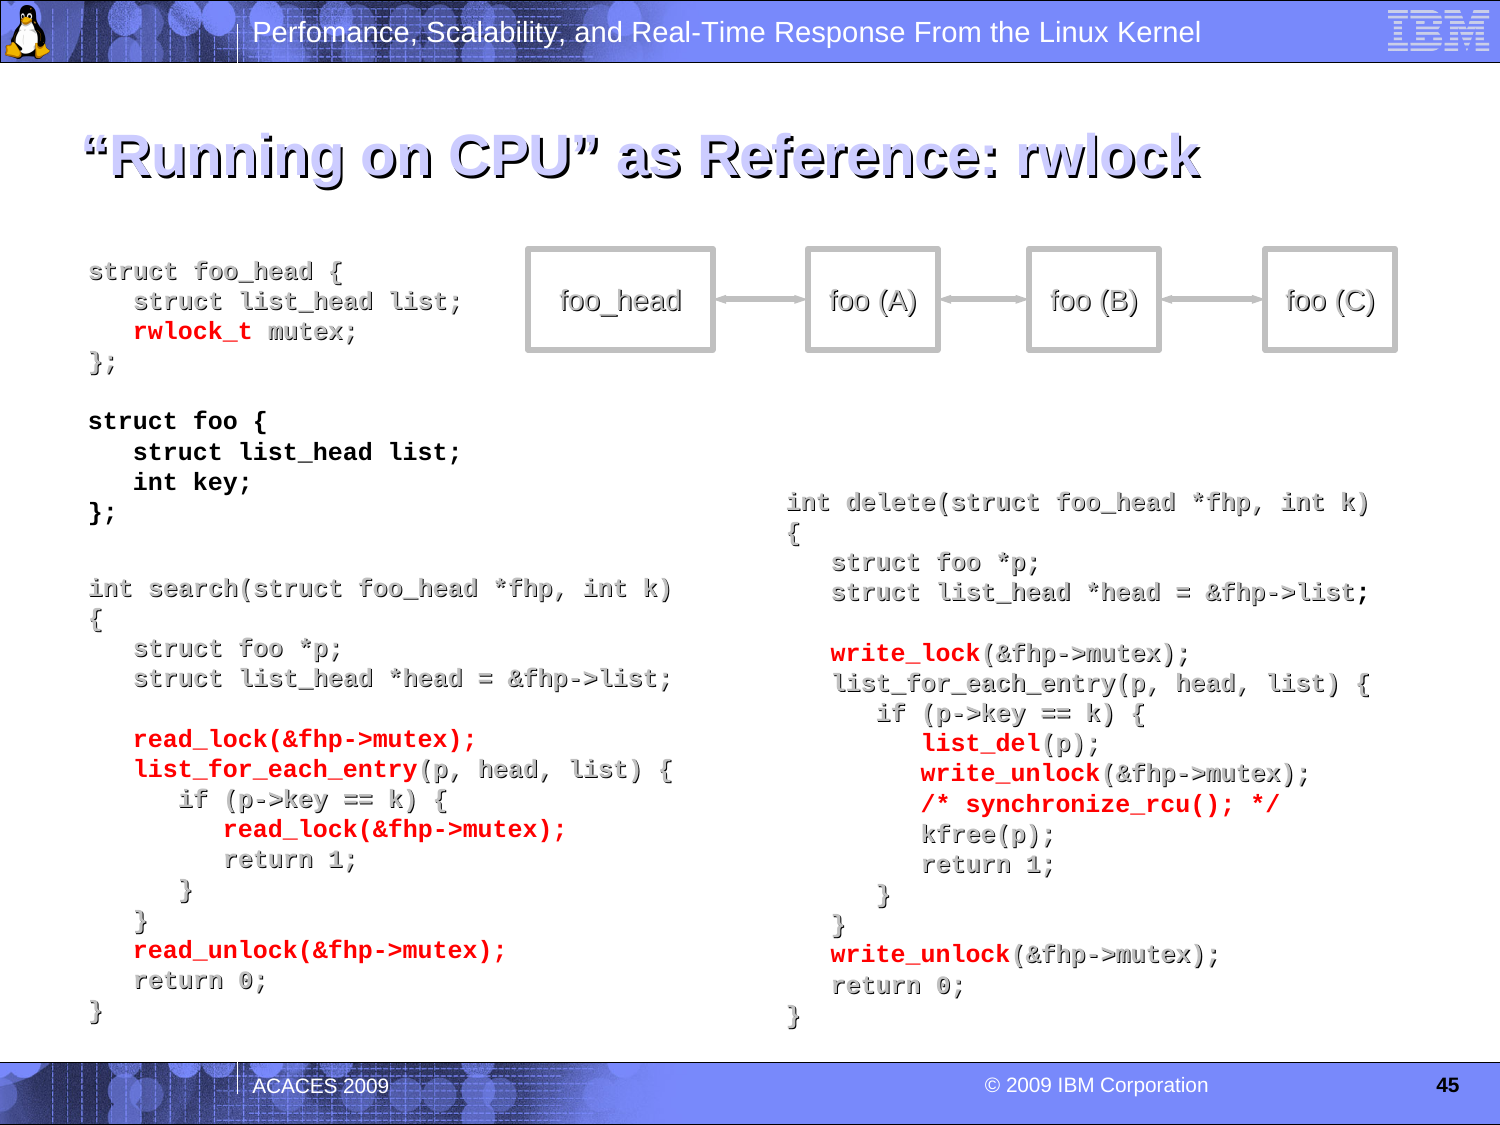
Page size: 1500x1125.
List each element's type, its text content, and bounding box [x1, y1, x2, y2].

picture [0, 1063, 1500, 1124]
text_box struct foo_head { struct list_head list; rwlock_t mutex; }; struct foo { struct list_head list; int key; }; [73, 249, 478, 534]
text_box foo (B) [1029, 248, 1159, 350]
text_box foo (C) [1265, 248, 1396, 350]
text_box foo_head [528, 248, 713, 350]
text_box int search(struct foo_head *fhp, int k) { struct foo *p; struct list_head *head = &fhp->list; read_lock(&fhp->mutex); list_for_each_entry(p, head, list) { if (p->key == k) { read_lock(&fhp->mutex); return 1; } } read_unlock(&fhp->mutex); return 0; } [73, 566, 688, 1032]
title “Running on CPU” as Reference: rwlock [79, 116, 1433, 199]
picture [1, 1, 1500, 62]
text_box int delete(struct foo_head *fhp, int k) { struct foo *p; struct list_head *head = &fhp->list; write_lock(&fhp->mutex); list_for_each_entry(p, head, list) { if (p->key == k) { list_del(p); write_unlock(&fhp->mutex); /* synchronize_rcu(); */ kfree(p); return 1; } } write_unlock(&fhp->mutex); return 0; } [770, 480, 1386, 1037]
text_box foo (A) [807, 248, 938, 350]
